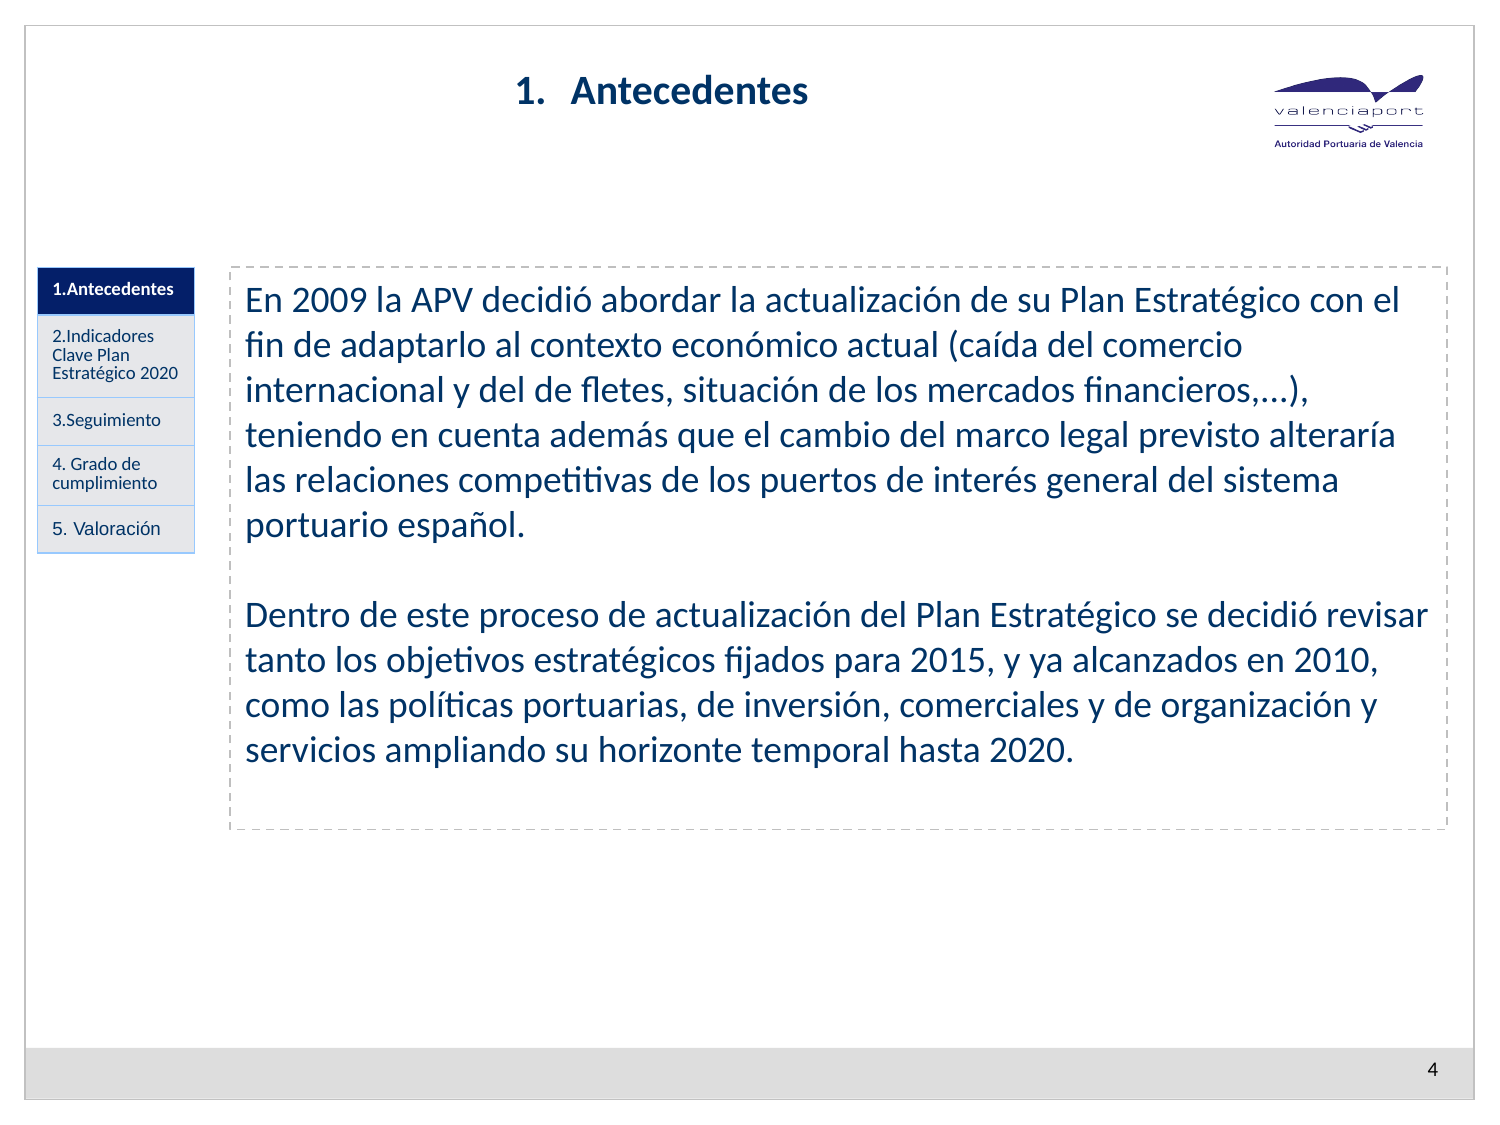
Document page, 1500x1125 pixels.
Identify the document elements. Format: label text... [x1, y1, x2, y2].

picture [1259, 67, 1447, 153]
table_cell 4. Grado de cumplimiento [38, 446, 194, 505]
table_cell Seguimiento [38, 398, 194, 445]
text_box En 2009 la APV decidió abordar la actualización de su Plan Estratégico con el fin de adaptarlo al contexto económico actual (caída del comercio internacional y del de fletes, situación de los mercados financieros,...), teniendo en cuenta además que el cambio del marco legal previsto alteraría las relaciones competitivas de los puertos de interés general del sistema portuario español. Dentro de este proceso de actualización del Plan Estratégico se decidió revisar tanto los objetivos estratégicos fijados para 2015, y ya alcanzados en 2010, como las políticas portuarias, de inversión, comerciales y de organización y servicios ampliando su horizonte temporal hasta 2020. [230, 267, 1447, 830]
title Antecedentes [41, 42, 1282, 123]
table_header Antecedentes [38, 268, 194, 314]
table_cell 5. Valoración [38, 506, 194, 552]
table_cell Indicadores Clave Plan Estratégico 2020 [38, 316, 194, 397]
slide_number <number> [1395, 1035, 1471, 1108]
